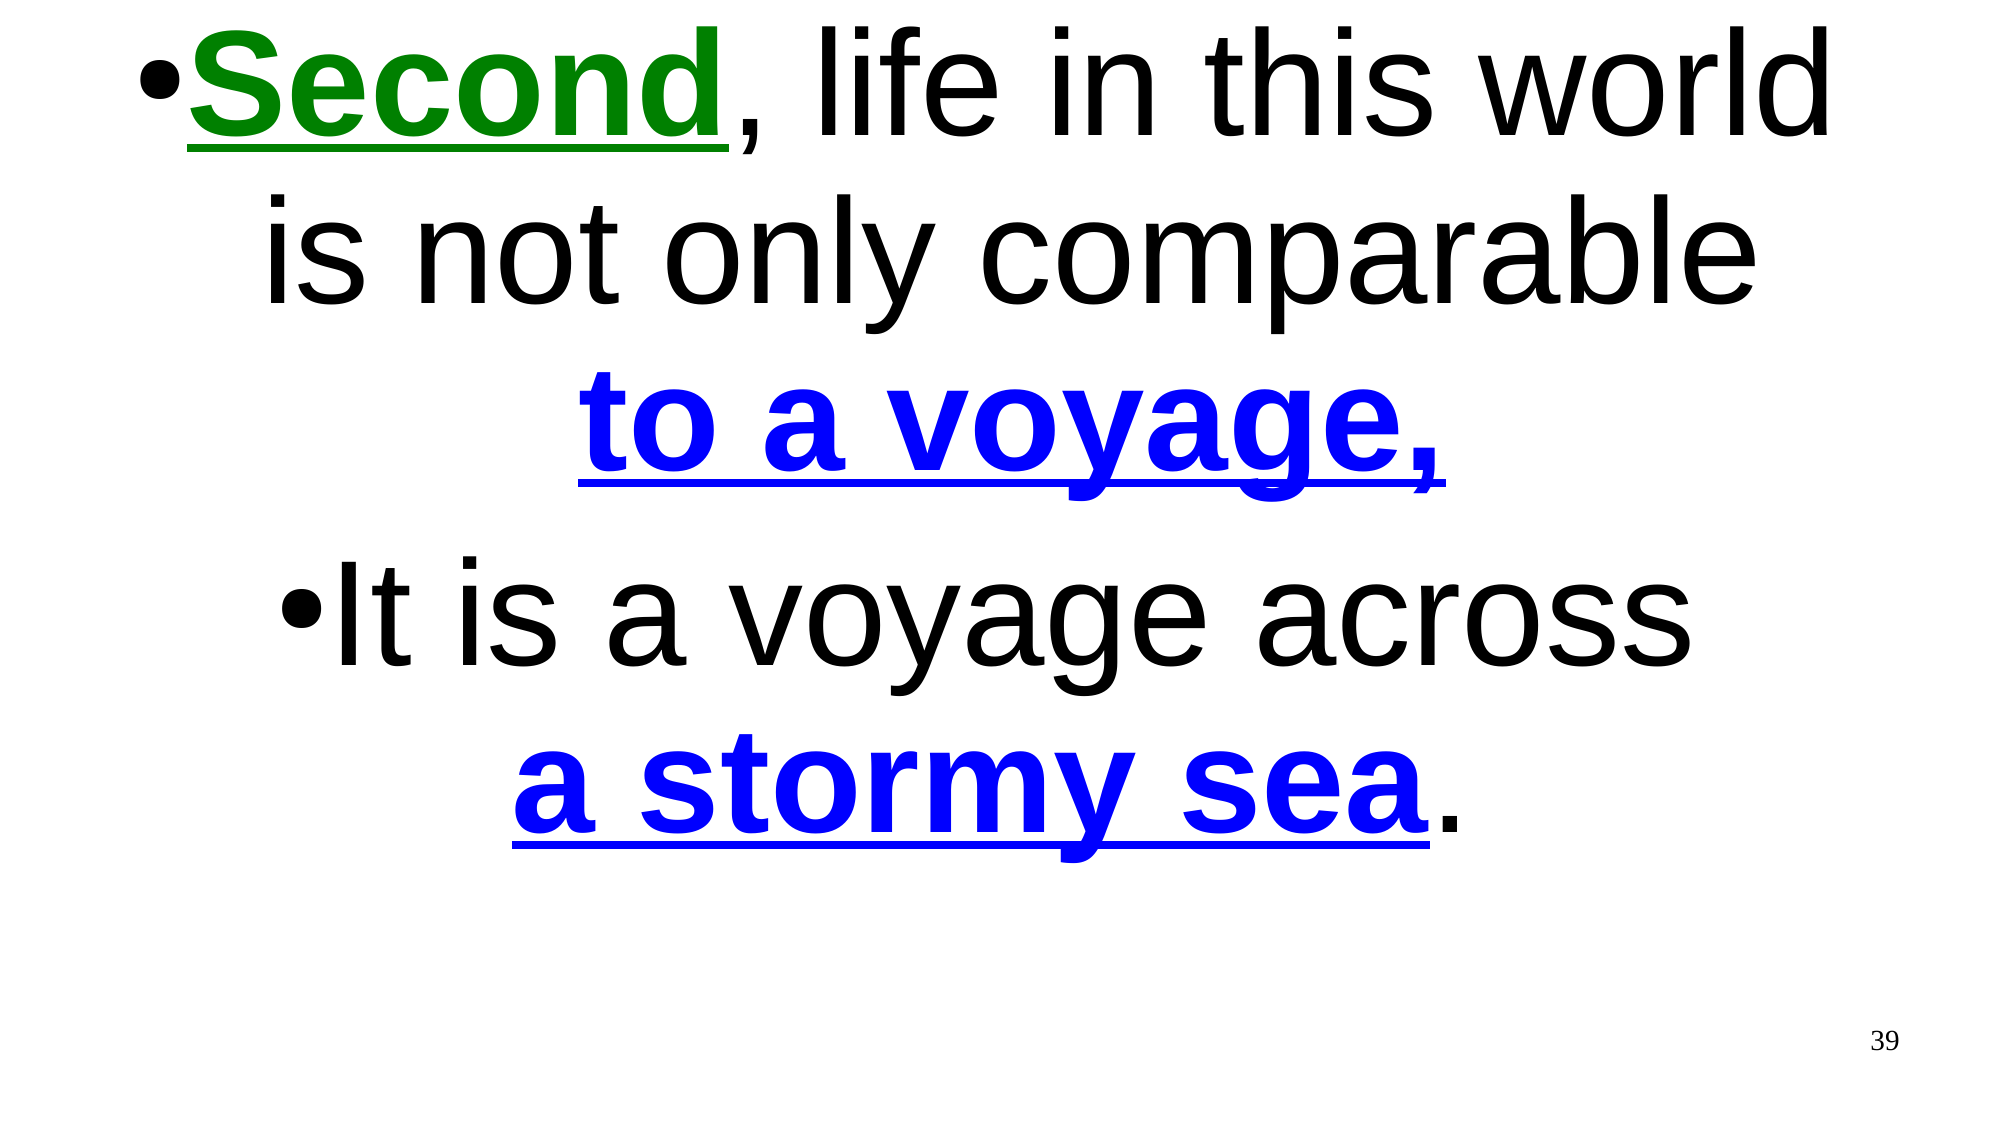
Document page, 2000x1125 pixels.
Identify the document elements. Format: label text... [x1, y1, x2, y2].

list Second, life in this world is not only comparable to a voyage, It is a voyage across a stormy sea. [0, 0, 1996, 1123]
